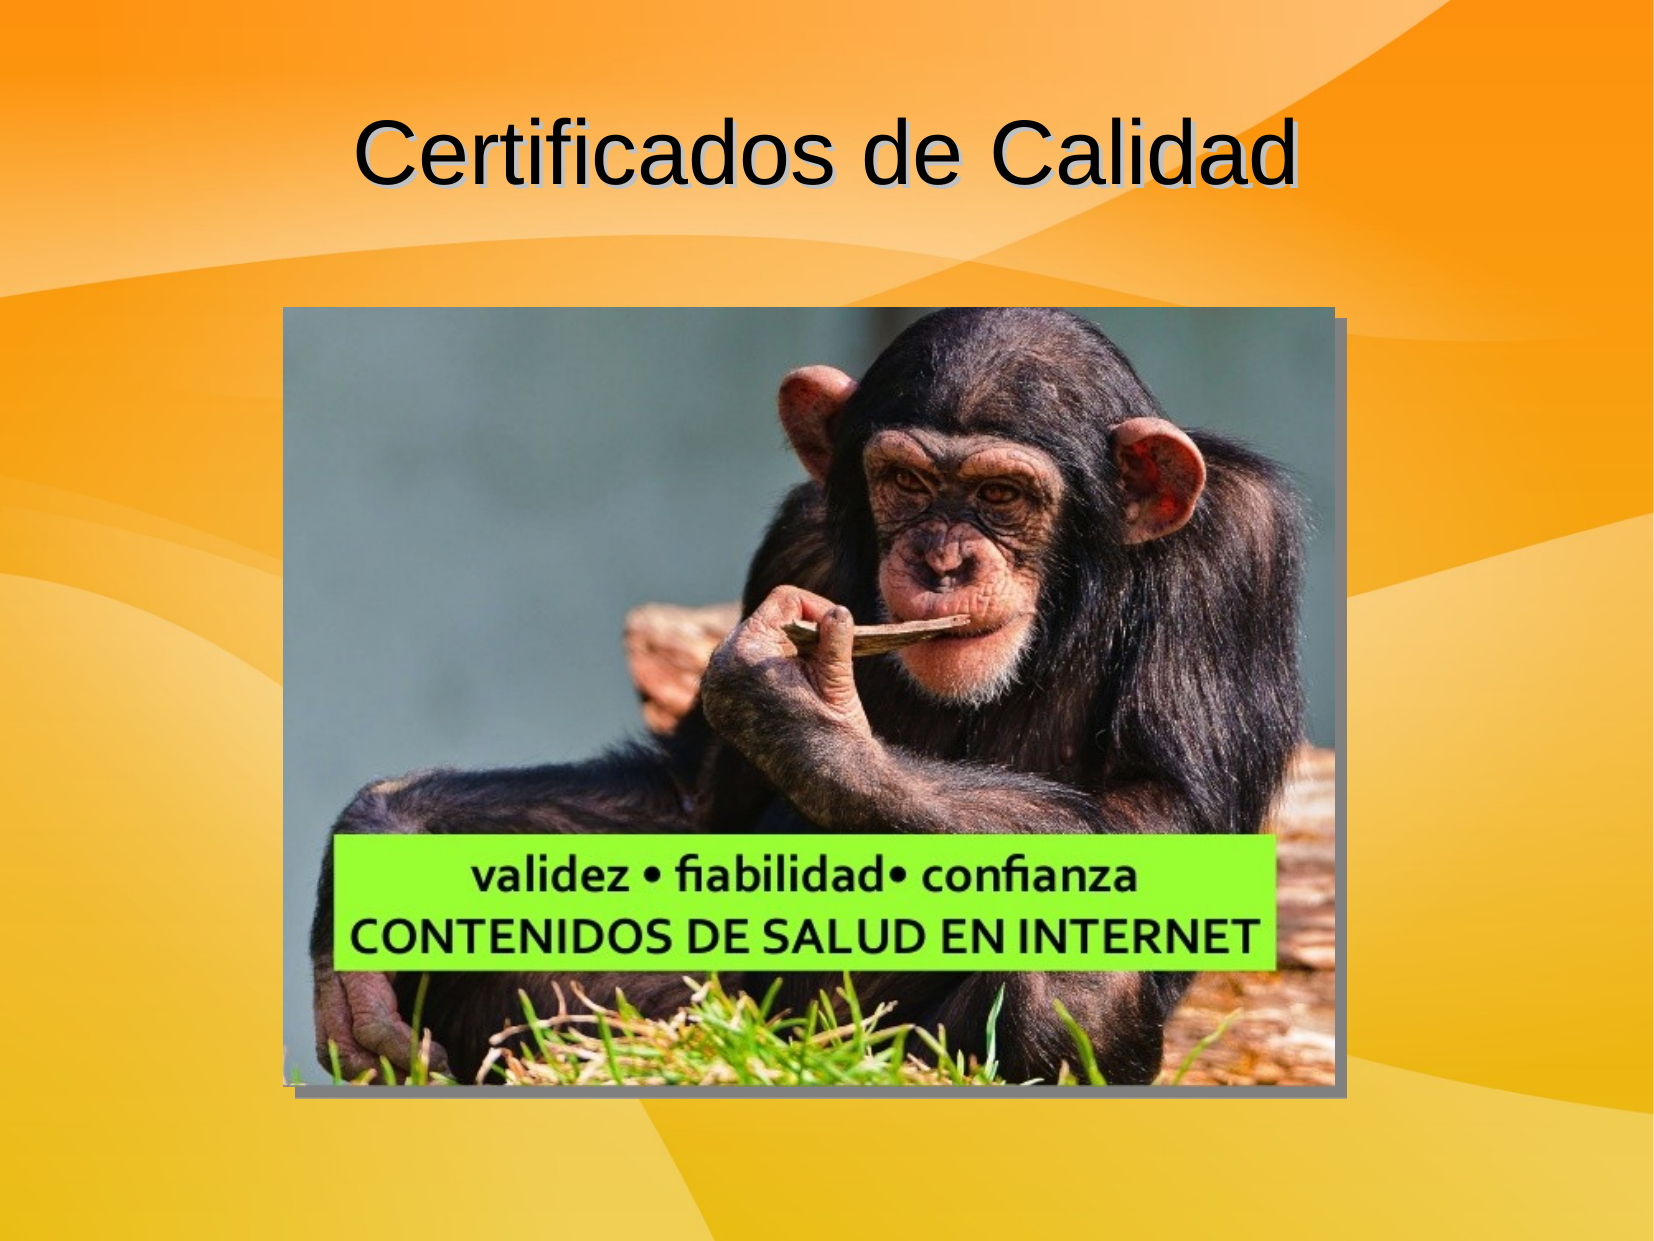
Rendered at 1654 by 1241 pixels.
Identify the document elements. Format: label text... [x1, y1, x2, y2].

title Certificados de Calidad [82, 49, 1571, 257]
picture [0, 0, 1654, 1241]
